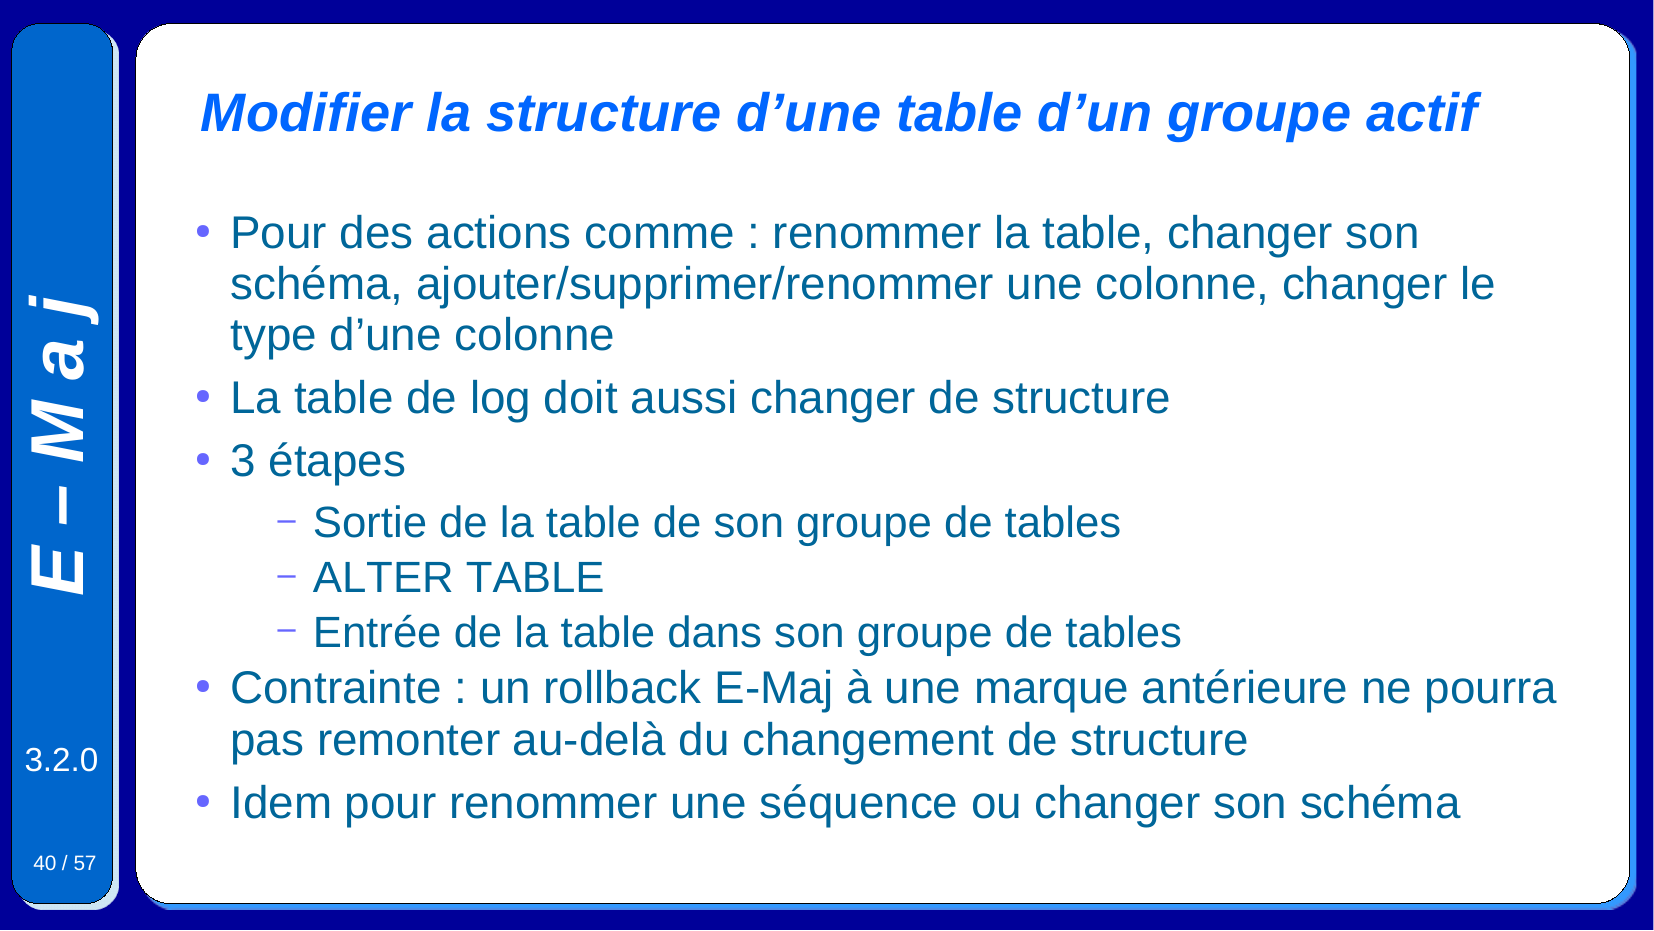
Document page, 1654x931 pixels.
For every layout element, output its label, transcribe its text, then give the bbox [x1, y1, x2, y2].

title Modifier la structure d’une table d’un groupe actif [200, 34, 1575, 191]
list Pour des actions comme : renommer la table, changer son schéma, ajouter/supprimer/renommer une colonne, changer le type d’une colonne La table de log doit aussi changer de structure 3 étapes Sortie de la table de son groupe de tables ALTER TABLE Entrée de la table dans son groupe de tables Contrainte : un rollback E-Maj à une marque antérieure ne pourra pas remonter au-delà du changement de structure Idem pour renommer une séquence ou changer son schéma [177, 206, 1587, 829]
